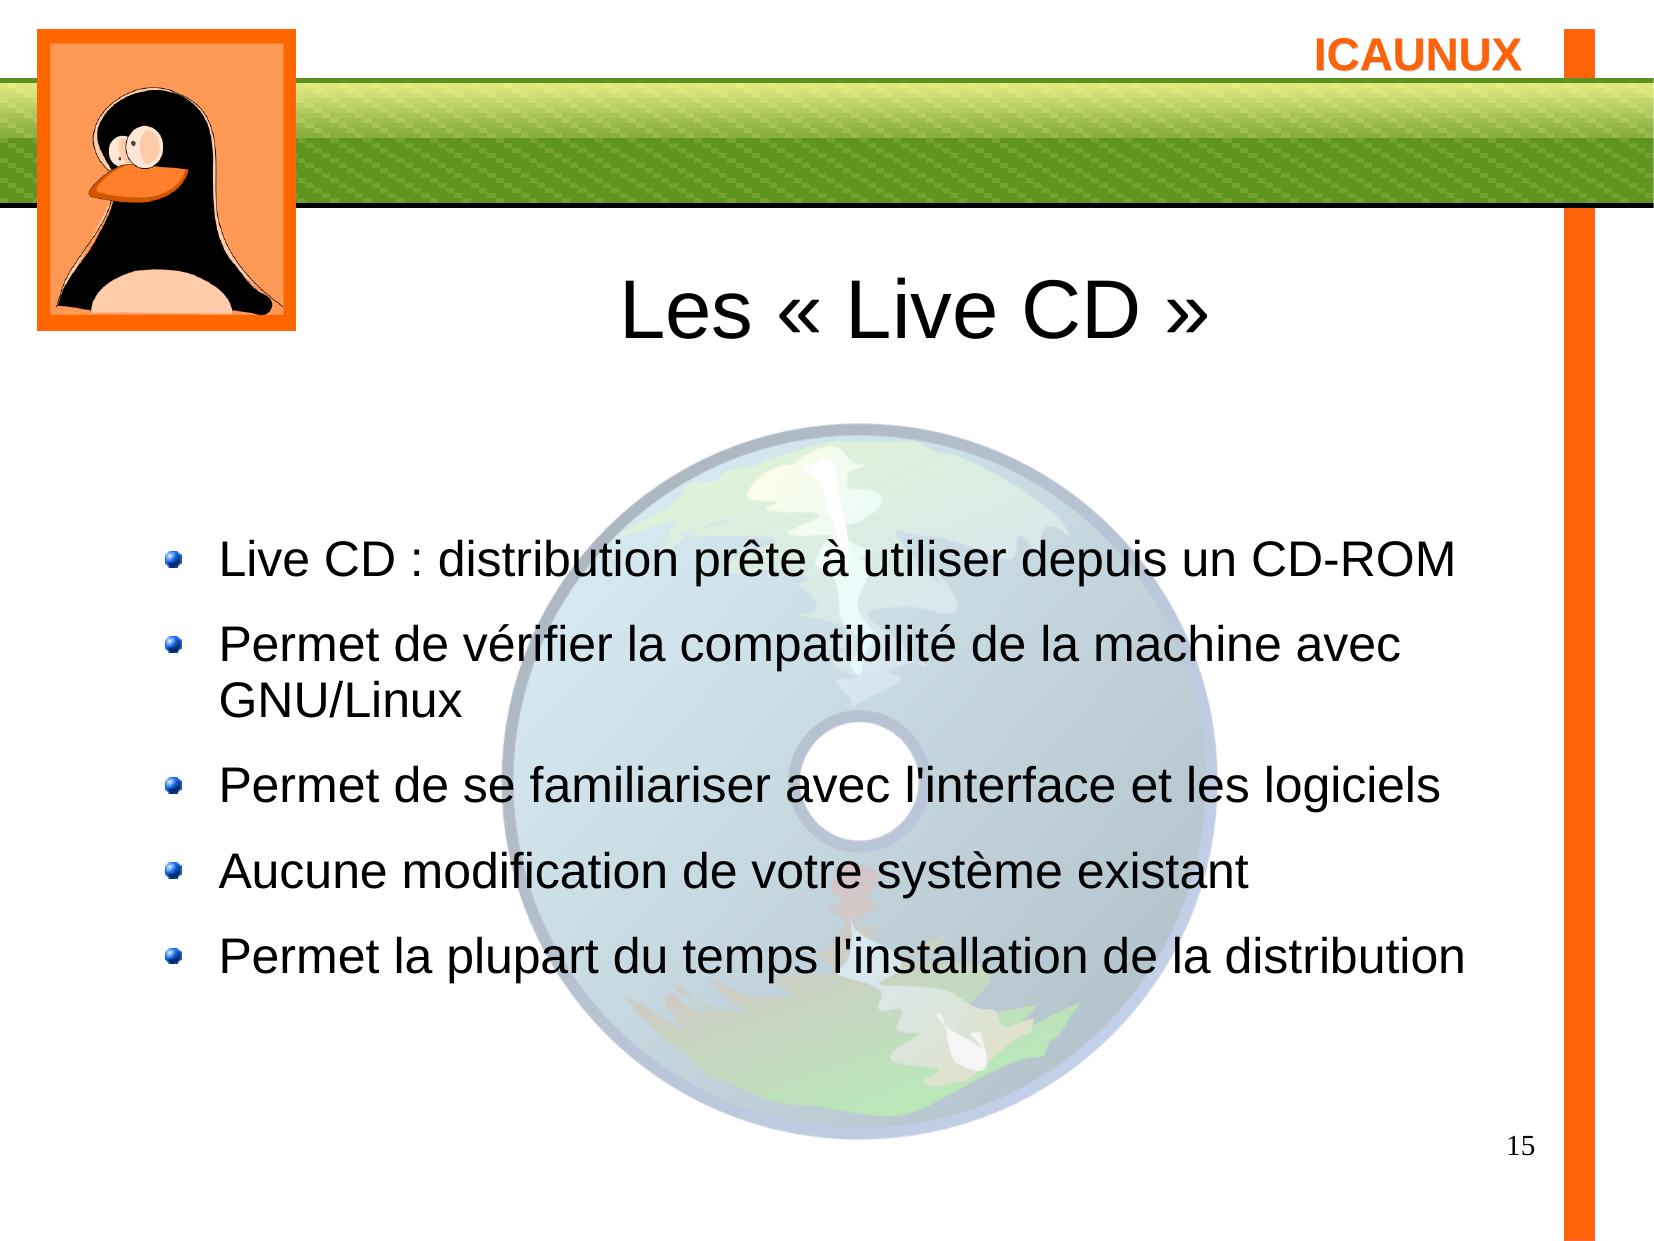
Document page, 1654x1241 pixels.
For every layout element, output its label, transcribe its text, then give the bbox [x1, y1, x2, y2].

list Live CD : distribution prête à utiliser depuis un CD-ROM Permet de vérifier la compatibilité de la machine avec GNU/Linux Permet de se familiariser avec l'interface et les logiciels Aucune modification de votre système existant Permet la plupart du temps l'installation de la distribution [147, 531, 1571, 1153]
title Les « Live CD » [324, 235, 1506, 384]
picture [0, 29, 1654, 331]
picture [472, 394, 1230, 531]
